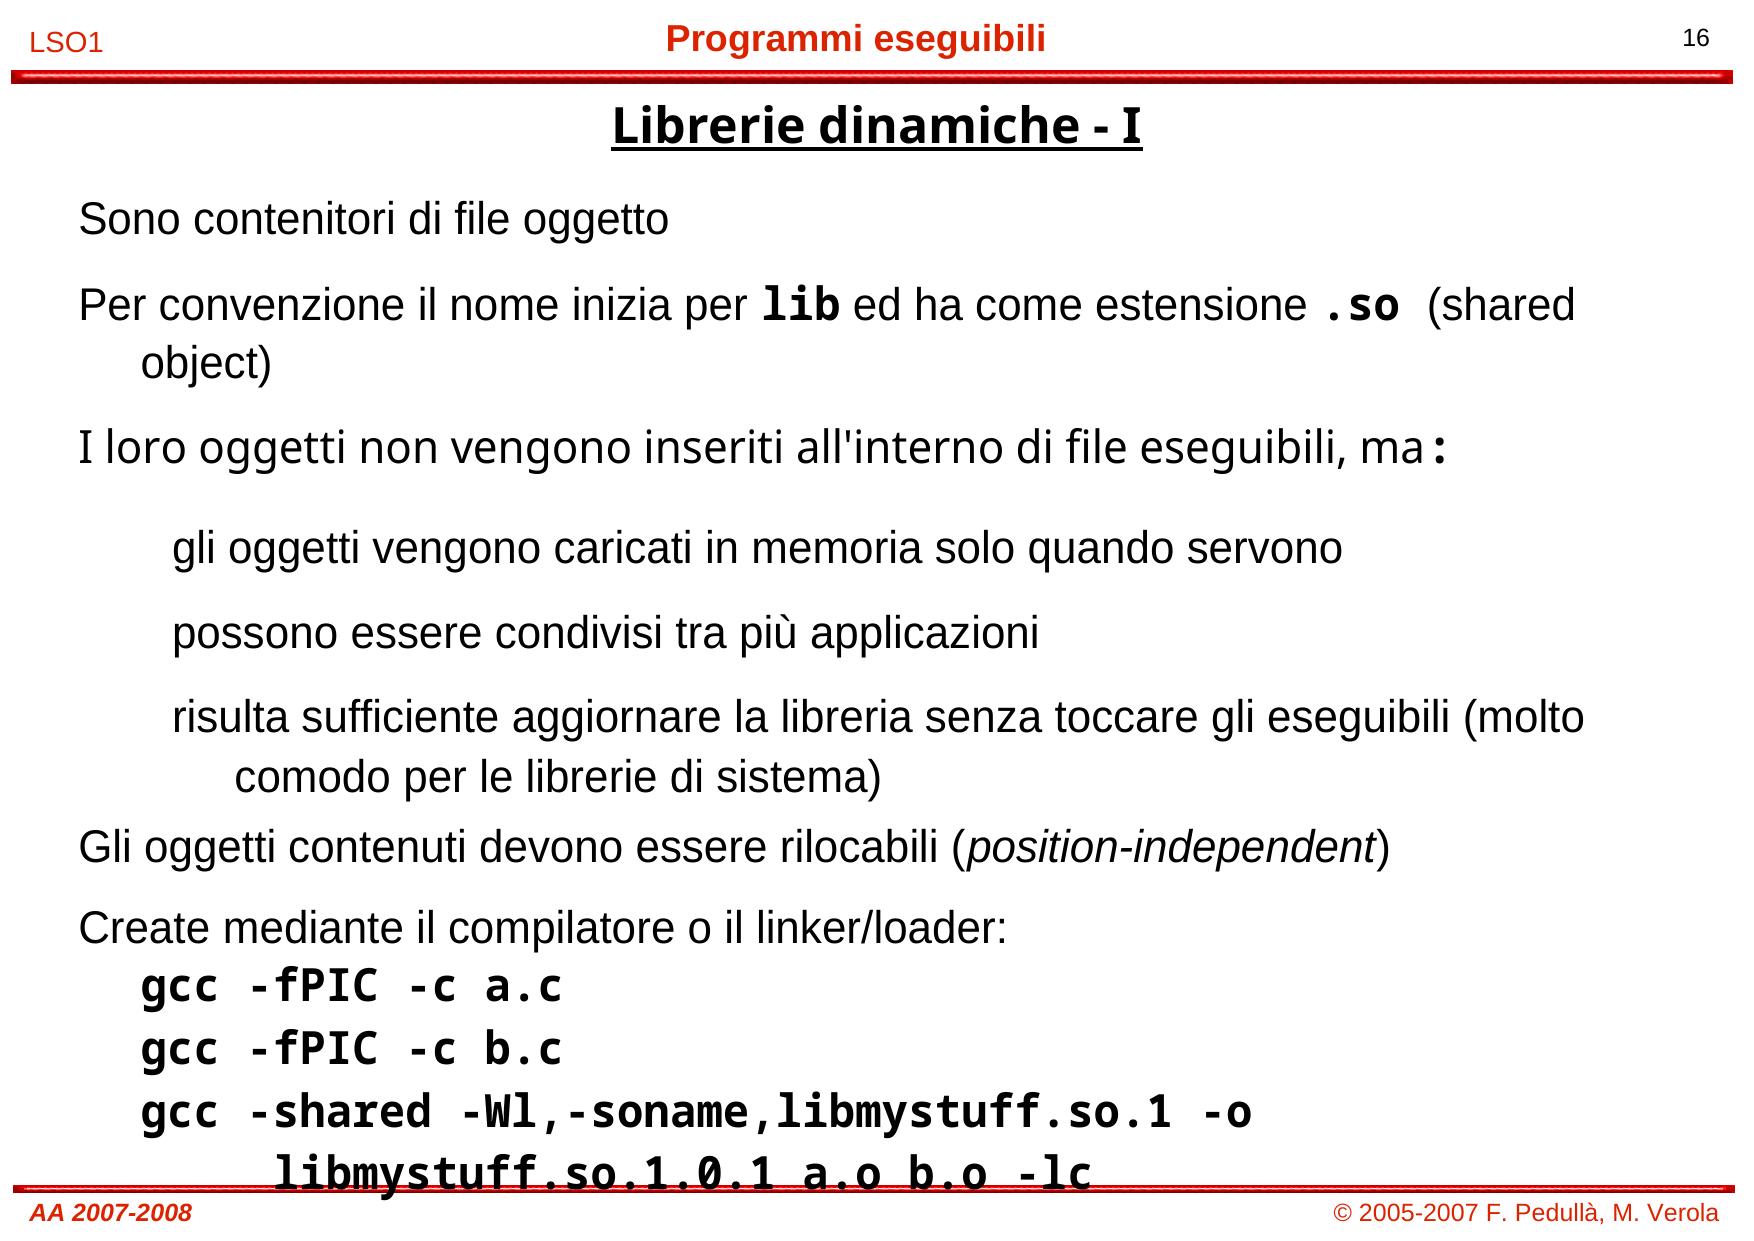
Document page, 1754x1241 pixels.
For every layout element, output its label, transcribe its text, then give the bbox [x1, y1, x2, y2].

list Sono contenitori di file oggetto Per convenzione il nome inizia per lib ed ha come estensione .so (shared object) I loro oggetti non vengono inseriti all'interno di file eseguibili, ma: gli oggetti vengono caricati in memoria solo quando servono possono essere condivisi tra più applicazioni risulta sufficiente aggiornare la libreria senza toccare gli eseguibili (molto comodo per le librerie di sistema) Gli oggetti contenuti devono essere rilocabili (position-independent) Create mediante il compilatore o il linker/loader: gcc -fPIC -c a.c gcc -fPIC -c b.c gcc -shared -Wl,-soname,libmystuff.so.1 -o libmystuff.so.1.0.1 a.o b.o -lc [61, 181, 1636, 1164]
picture [11, 70, 1733, 84]
title Librerie dinamiche - I [389, 78, 1364, 174]
picture [393, 1185, 1735, 1193]
picture [13, 1185, 388, 1193]
